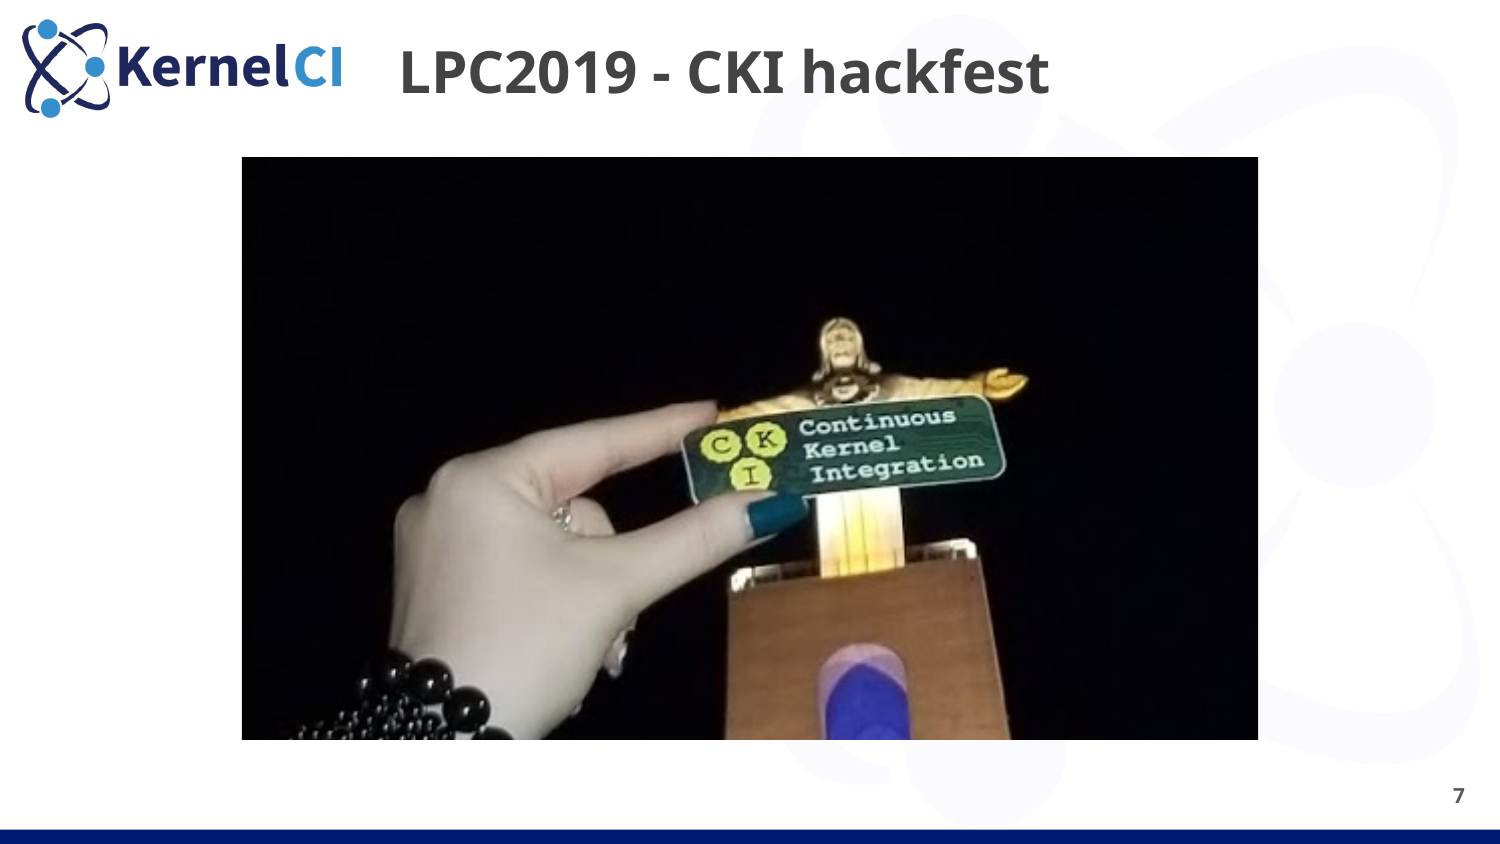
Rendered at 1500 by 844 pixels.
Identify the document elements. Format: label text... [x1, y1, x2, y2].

slide_number <number> [1389, 764, 1480, 830]
title LPC2019 - CKI hackfest [383, 23, 1455, 117]
picture [241, 15, 1480, 828]
picture [22, 19, 341, 118]
